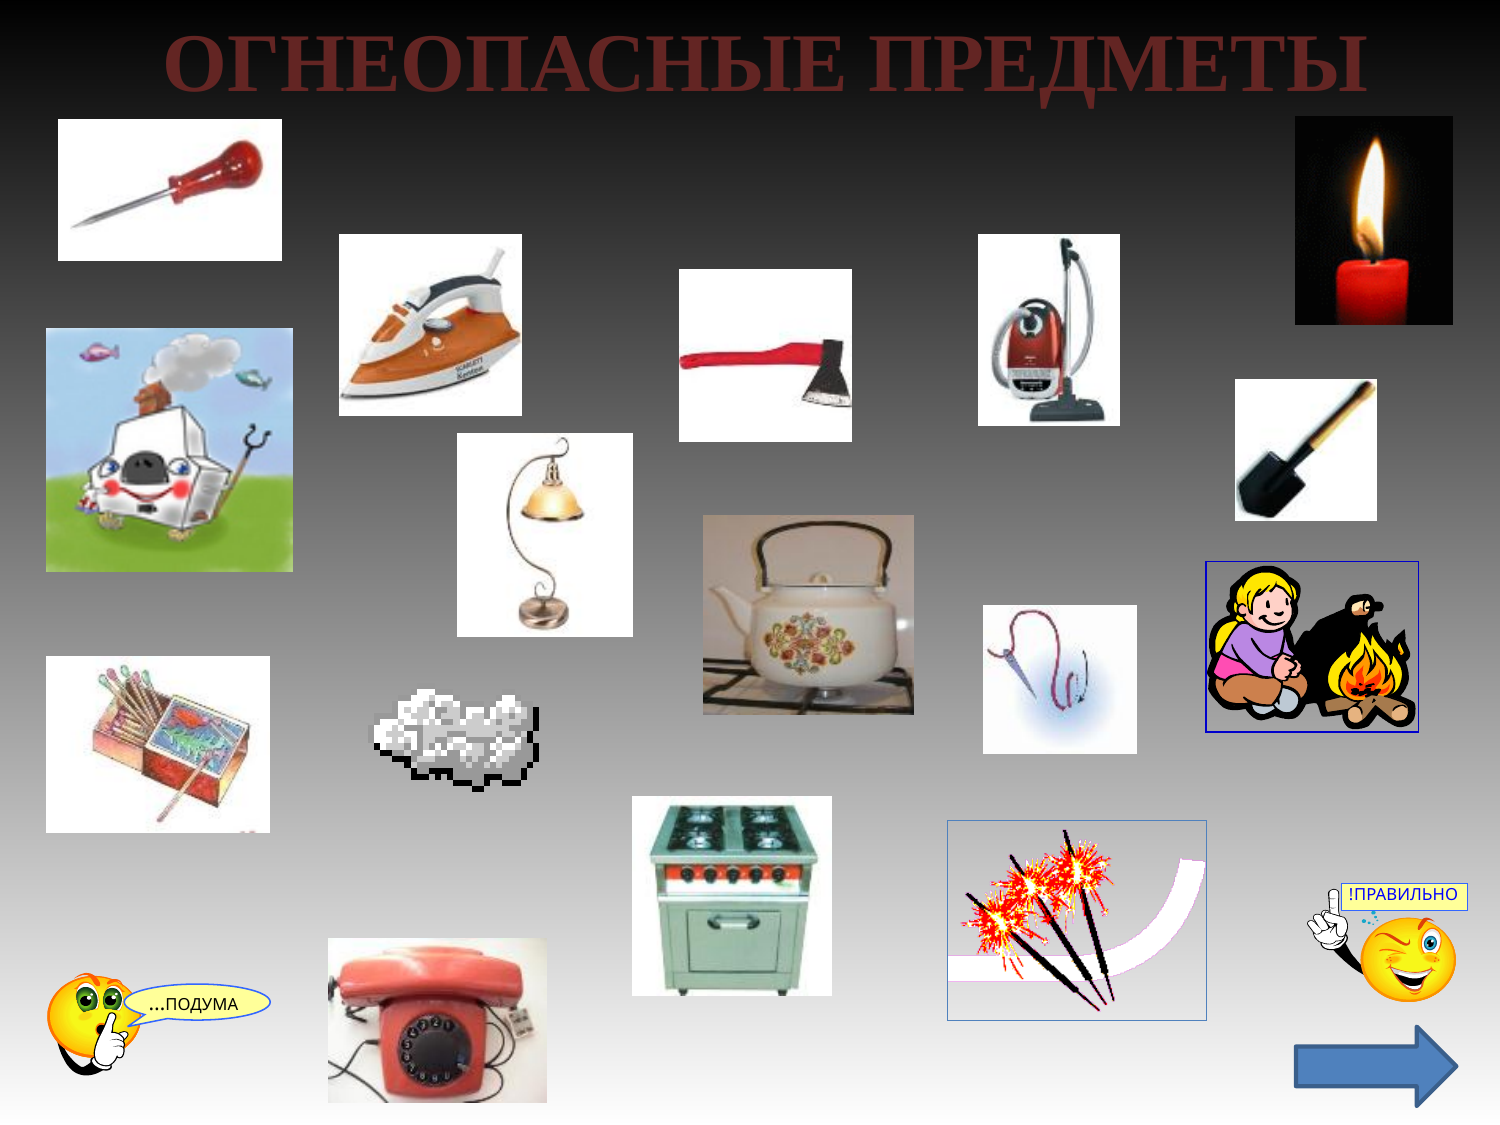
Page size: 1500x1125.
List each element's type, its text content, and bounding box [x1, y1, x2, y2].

picture [328, 938, 547, 1103]
picture [983, 605, 1137, 754]
text_box ПОДУМА… [124, 984, 271, 1027]
text_box [1295, 1026, 1457, 1107]
picture [58, 119, 282, 261]
picture [1306, 888, 1457, 1003]
text_box ПРАВИЛЬНО! [1341, 883, 1468, 911]
picture [1295, 116, 1453, 325]
picture [1207, 562, 1418, 732]
picture [947, 820, 1207, 1021]
text_box ОГНЕОПАСНЫЕ ПРЕДМЕТЫ [147, 0, 1384, 116]
picture [632, 796, 832, 997]
picture [339, 234, 522, 416]
picture [1235, 379, 1377, 521]
picture [362, 677, 552, 884]
picture [679, 269, 852, 442]
picture [46, 972, 142, 1076]
picture [46, 656, 270, 833]
picture [978, 234, 1120, 427]
picture [703, 515, 914, 715]
picture [457, 433, 633, 637]
picture [46, 328, 293, 572]
